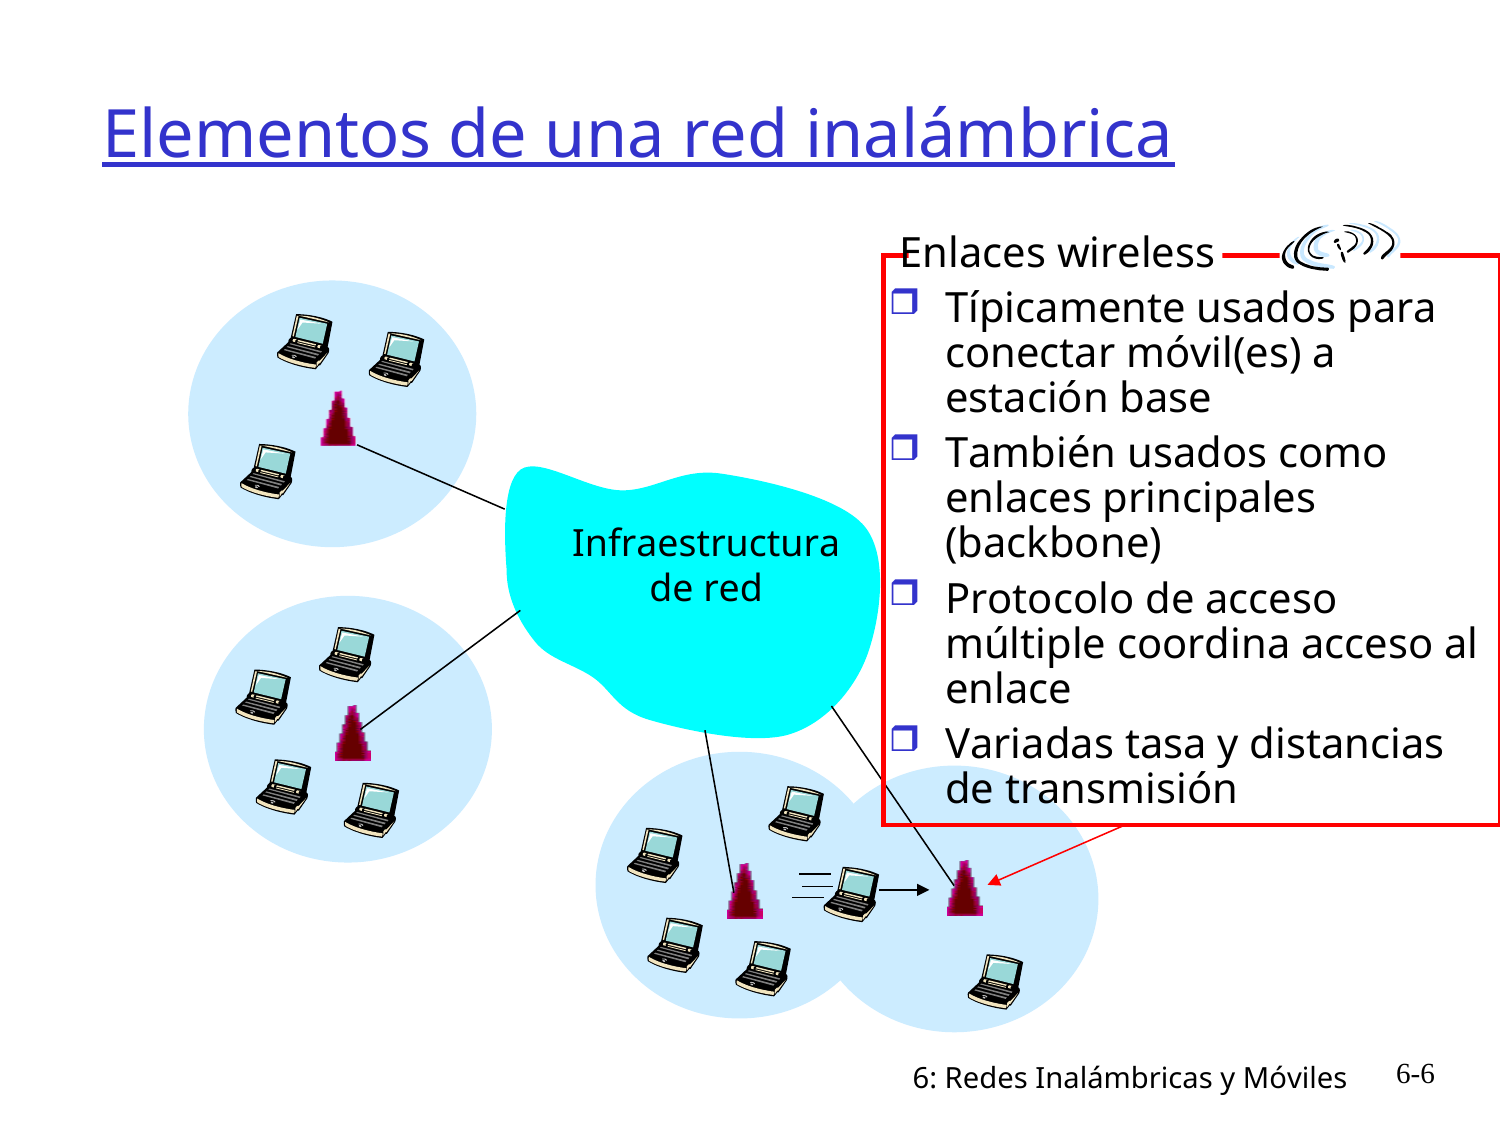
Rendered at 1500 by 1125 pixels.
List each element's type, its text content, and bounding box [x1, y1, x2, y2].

picture [813, 847, 880, 923]
title Elementos de una red inalámbrica [87, 37, 1363, 225]
picture [266, 294, 333, 370]
text_box [886, 766, 1073, 823]
picture [358, 311, 425, 387]
text_box [188, 280, 477, 548]
picture [727, 863, 763, 920]
text_box Enlaces wireless Típicamente usados para conectar móvil(es) a estación base También usados como enlaces principales (backbone) Protocolo de acceso múltiple coordina acceso al enlace Variadas tasa y distancias de transmisión [874, 223, 1500, 766]
picture [725, 921, 791, 997]
picture [616, 808, 683, 884]
text_box [505, 466, 874, 739]
picture [758, 766, 824, 842]
text_box [203, 595, 492, 863]
picture [637, 897, 703, 973]
text_box [886, 789, 909, 823]
picture [320, 390, 356, 446]
picture [229, 424, 296, 500]
picture [308, 607, 375, 683]
picture [333, 762, 400, 838]
picture [947, 860, 983, 916]
picture [335, 705, 371, 761]
picture [245, 739, 312, 815]
text_box [595, 751, 1099, 1033]
text_box Infraestructura de red [557, 510, 856, 617]
picture [957, 934, 1024, 1010]
text_box [1043, 794, 1051, 800]
text_box [1279, 221, 1401, 271]
picture [225, 649, 291, 725]
